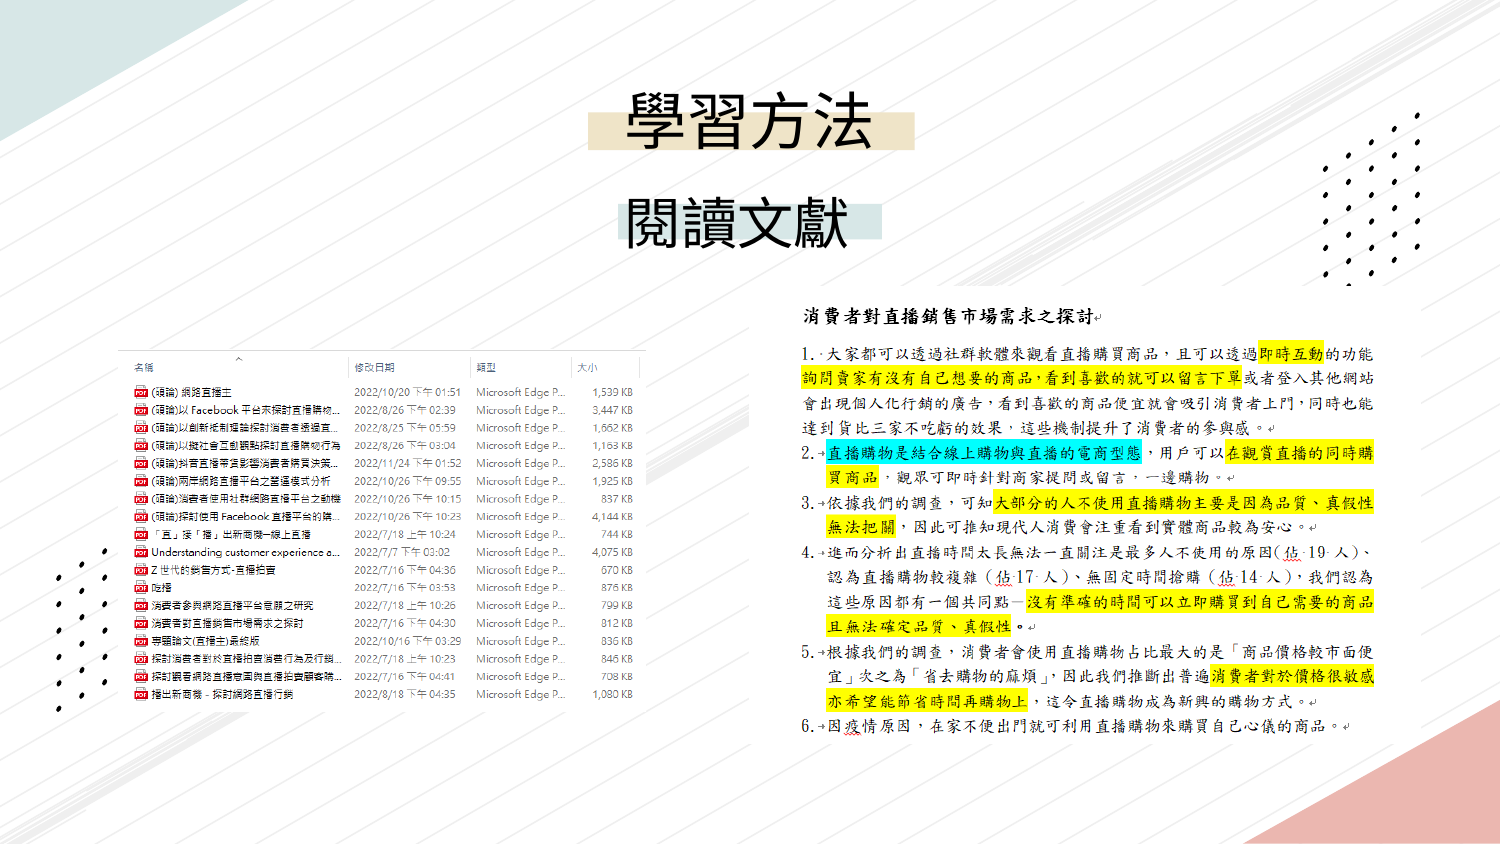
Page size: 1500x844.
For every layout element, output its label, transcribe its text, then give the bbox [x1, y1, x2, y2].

text_box [102, 601, 108, 608]
text_box [56, 705, 62, 712]
text_box [102, 679, 108, 686]
text_box [56, 601, 62, 608]
text_box [1392, 204, 1398, 212]
text_box [1414, 165, 1420, 172]
text_box [1368, 270, 1374, 277]
text_box [1345, 178, 1352, 186]
text_box [102, 574, 108, 581]
text_box [79, 587, 85, 595]
text_box [1414, 139, 1420, 146]
text_box [56, 574, 62, 582]
picture [118, 349, 646, 712]
text_box [1345, 152, 1352, 159]
text_box [79, 561, 85, 568]
text_box [79, 613, 85, 621]
title 閱讀文獻 [624, 187, 882, 257]
text_box [102, 548, 108, 555]
text_box [1391, 152, 1398, 159]
text_box [102, 627, 108, 634]
text_box [1368, 139, 1374, 146]
text_box [79, 640, 85, 648]
text_box [1368, 165, 1374, 172]
text_box [79, 692, 85, 699]
text_box [1414, 218, 1421, 225]
text_box [1242, 699, 1500, 844]
picture [749, 286, 1421, 744]
text_box [1346, 257, 1352, 265]
text_box [1414, 191, 1420, 199]
text_box [1346, 231, 1352, 238]
text_box [0, 0, 249, 142]
title 學習方法 [118, 72, 1382, 167]
text_box [1322, 191, 1329, 199]
text_box [79, 666, 85, 674]
text_box [56, 627, 62, 634]
text_box [1368, 191, 1374, 199]
text_box [1392, 231, 1398, 238]
text_box [1323, 271, 1329, 278]
text_box [1369, 218, 1375, 225]
text_box [56, 680, 62, 687]
text_box [1414, 243, 1420, 250]
text_box [1323, 218, 1329, 225]
text_box [1369, 244, 1375, 252]
text_box [1391, 125, 1397, 133]
text_box [1346, 204, 1352, 212]
text_box [1414, 112, 1420, 119]
text_box [1391, 256, 1397, 264]
text_box [1391, 178, 1398, 186]
text_box [56, 653, 62, 661]
text_box [1323, 244, 1329, 252]
text_box [618, 203, 624, 240]
text_box [102, 653, 108, 661]
text_box [1322, 165, 1329, 173]
